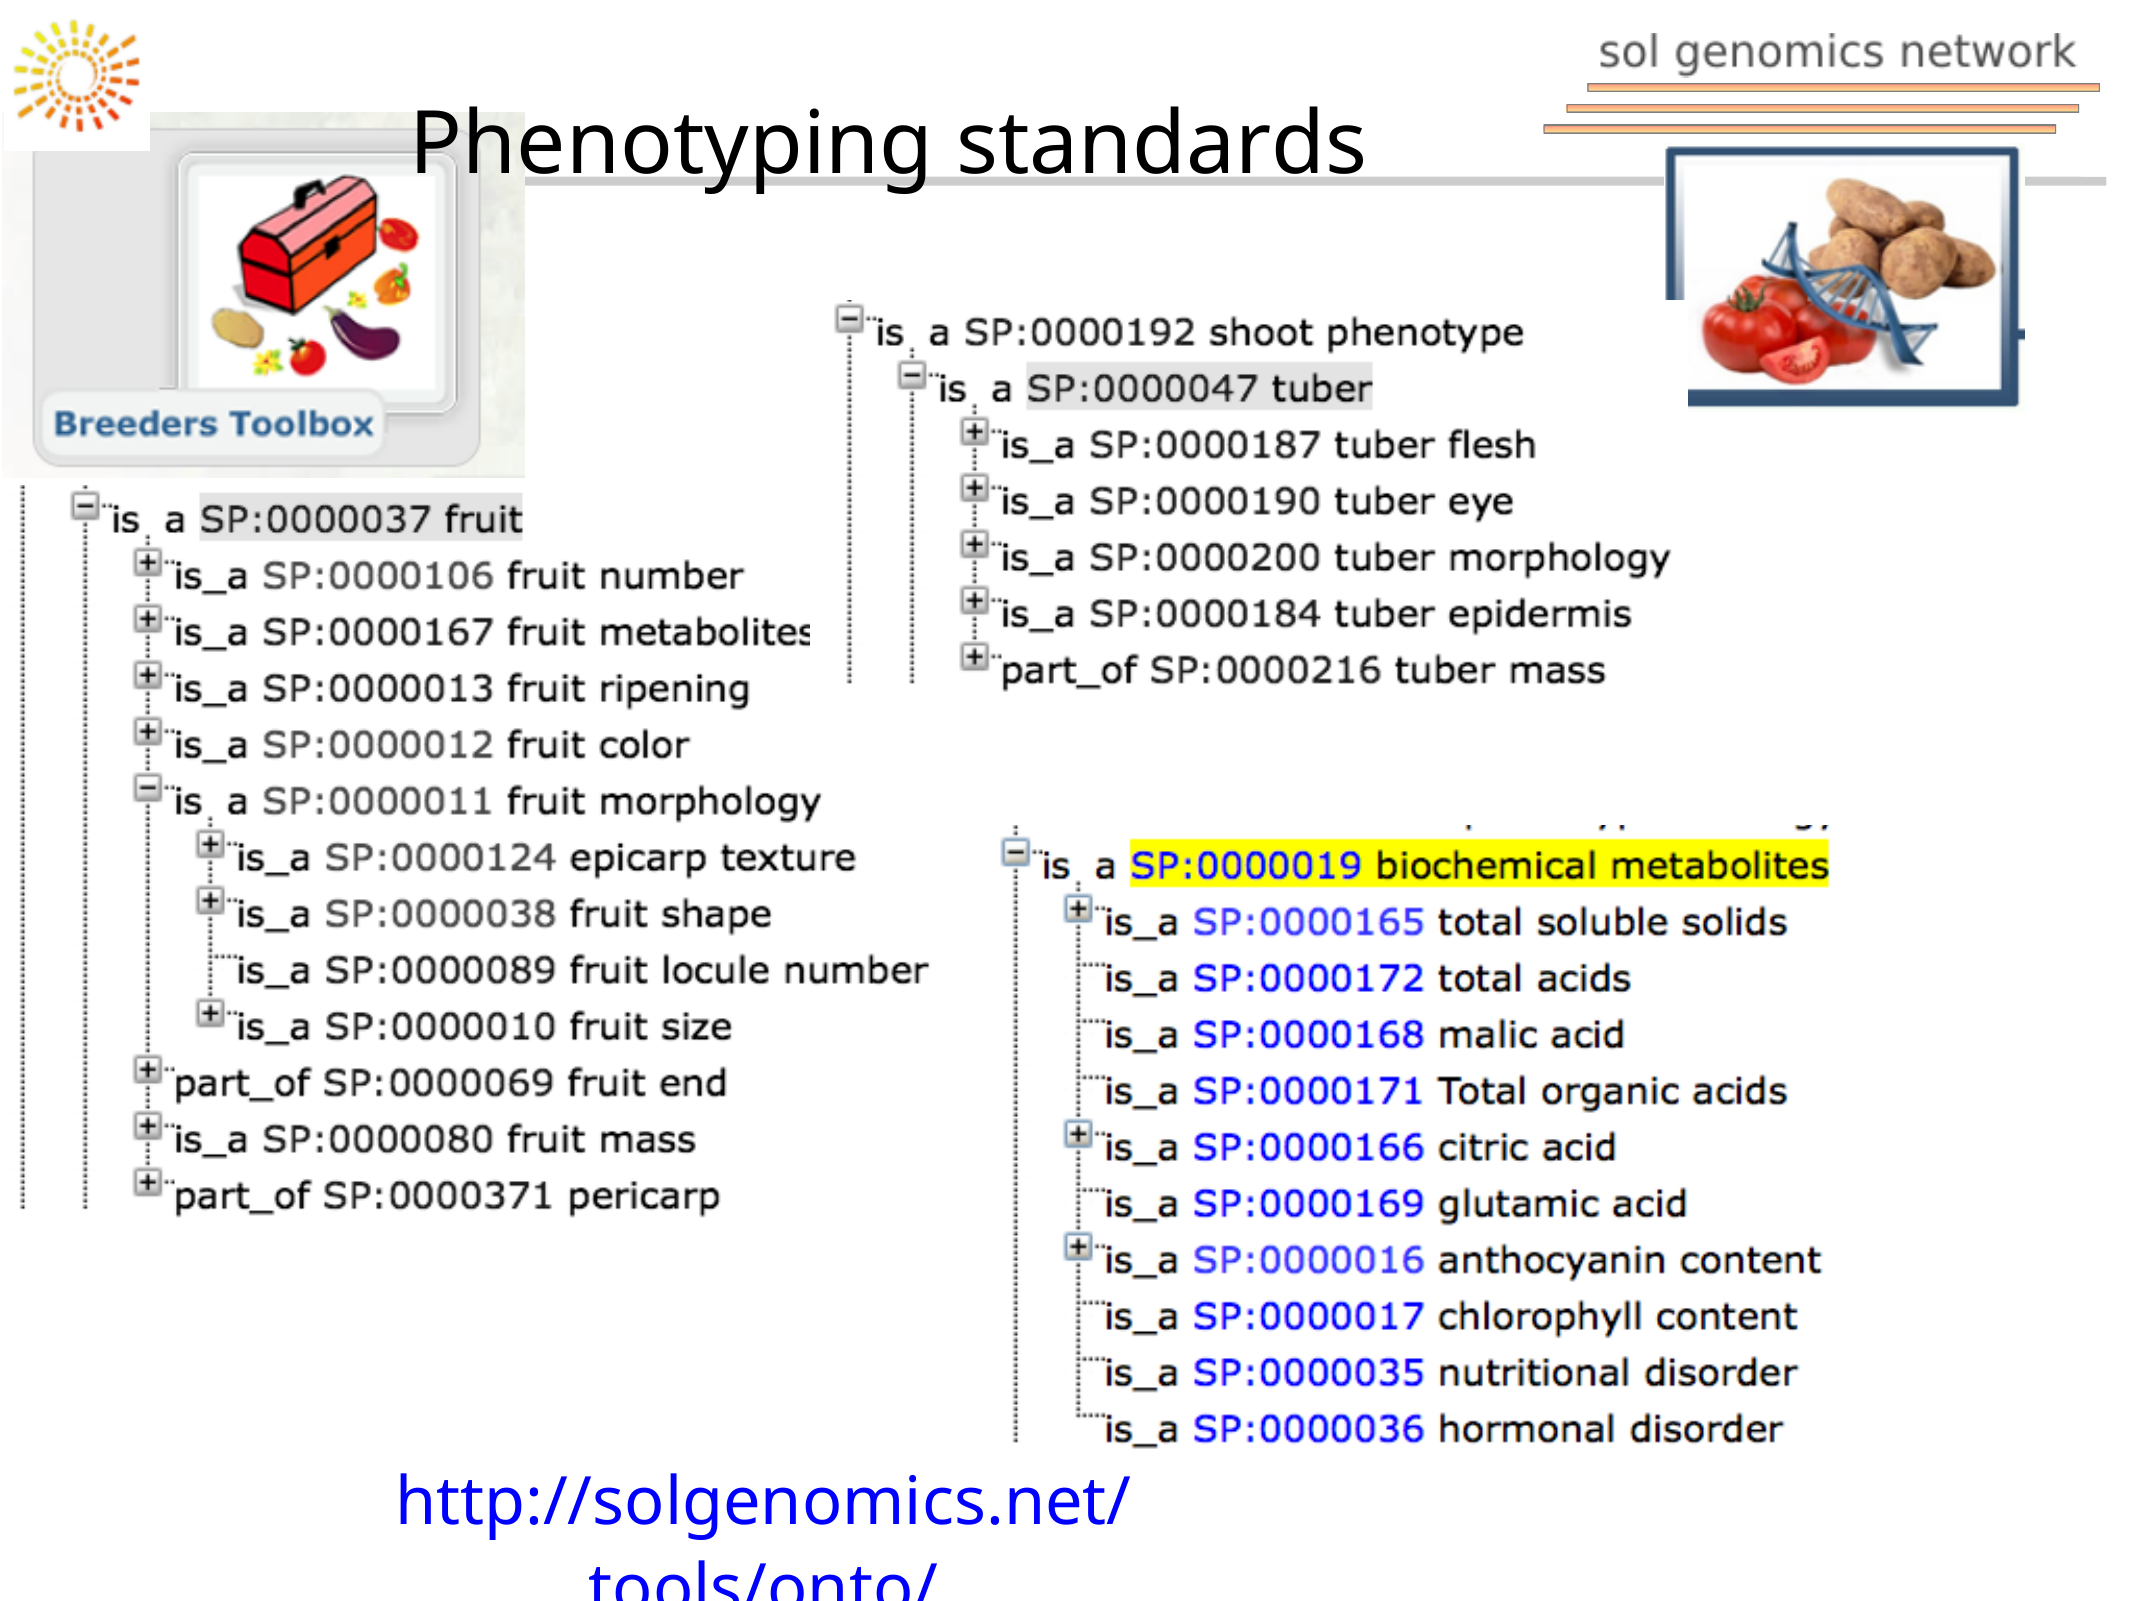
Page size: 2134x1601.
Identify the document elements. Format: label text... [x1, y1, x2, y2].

picture [995, 825, 1875, 1501]
text_box http://solgenomics.net/tools/onto/ [276, 1447, 1252, 1539]
text_box [1587, 83, 2100, 92]
picture [0, 143, 2025, 1276]
text_box [1543, 124, 2057, 134]
picture [2, 6, 525, 478]
text_box Phenotyping standards [262, 75, 1538, 191]
text_box [1566, 104, 2080, 113]
picture [1597, 33, 2078, 78]
